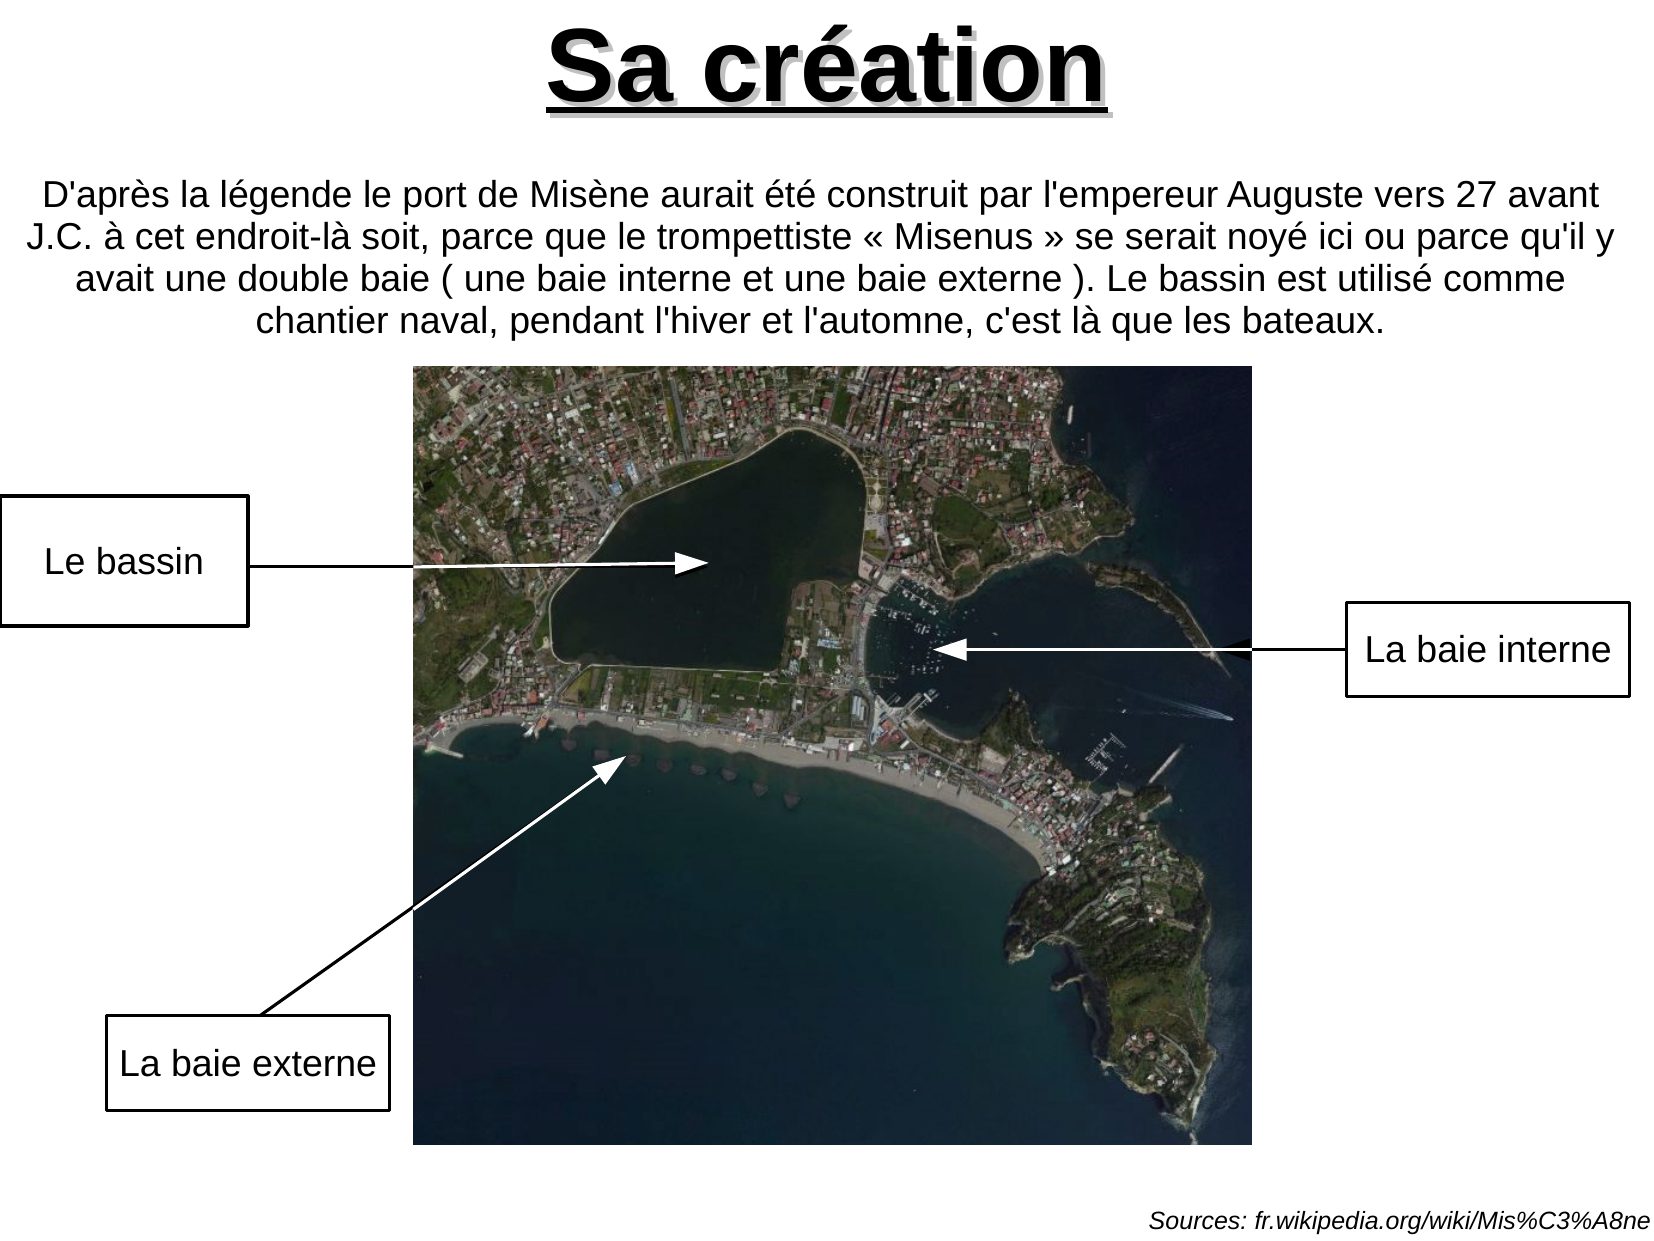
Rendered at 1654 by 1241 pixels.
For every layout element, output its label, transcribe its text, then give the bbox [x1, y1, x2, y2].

text_box Sa création [0, 0, 1654, 132]
picture [413, 366, 1252, 1145]
text_box D'après la légende le port de Misène aurait été construit par l'empereur Auguste vers 27 avant J.C. à cet endroit-là soit, parce que le trompettiste « Misenus » se serait noyé ici ou parce qu'il y avait une double baie ( une baie interne et une baie externe ). Le bassin est utilisé comme chantier naval, pendant l'hiver et l'automne, c'est là que les bateaux. [0, 166, 1642, 350]
text_box La baie interne [1346, 602, 1630, 697]
text_box Sources: fr.wikipedia.org/wiki/Mis%C3%A8ne [1070, 1199, 1654, 1241]
text_box La baie externe [106, 1015, 390, 1111]
text_box Le bassin [0, 496, 249, 626]
